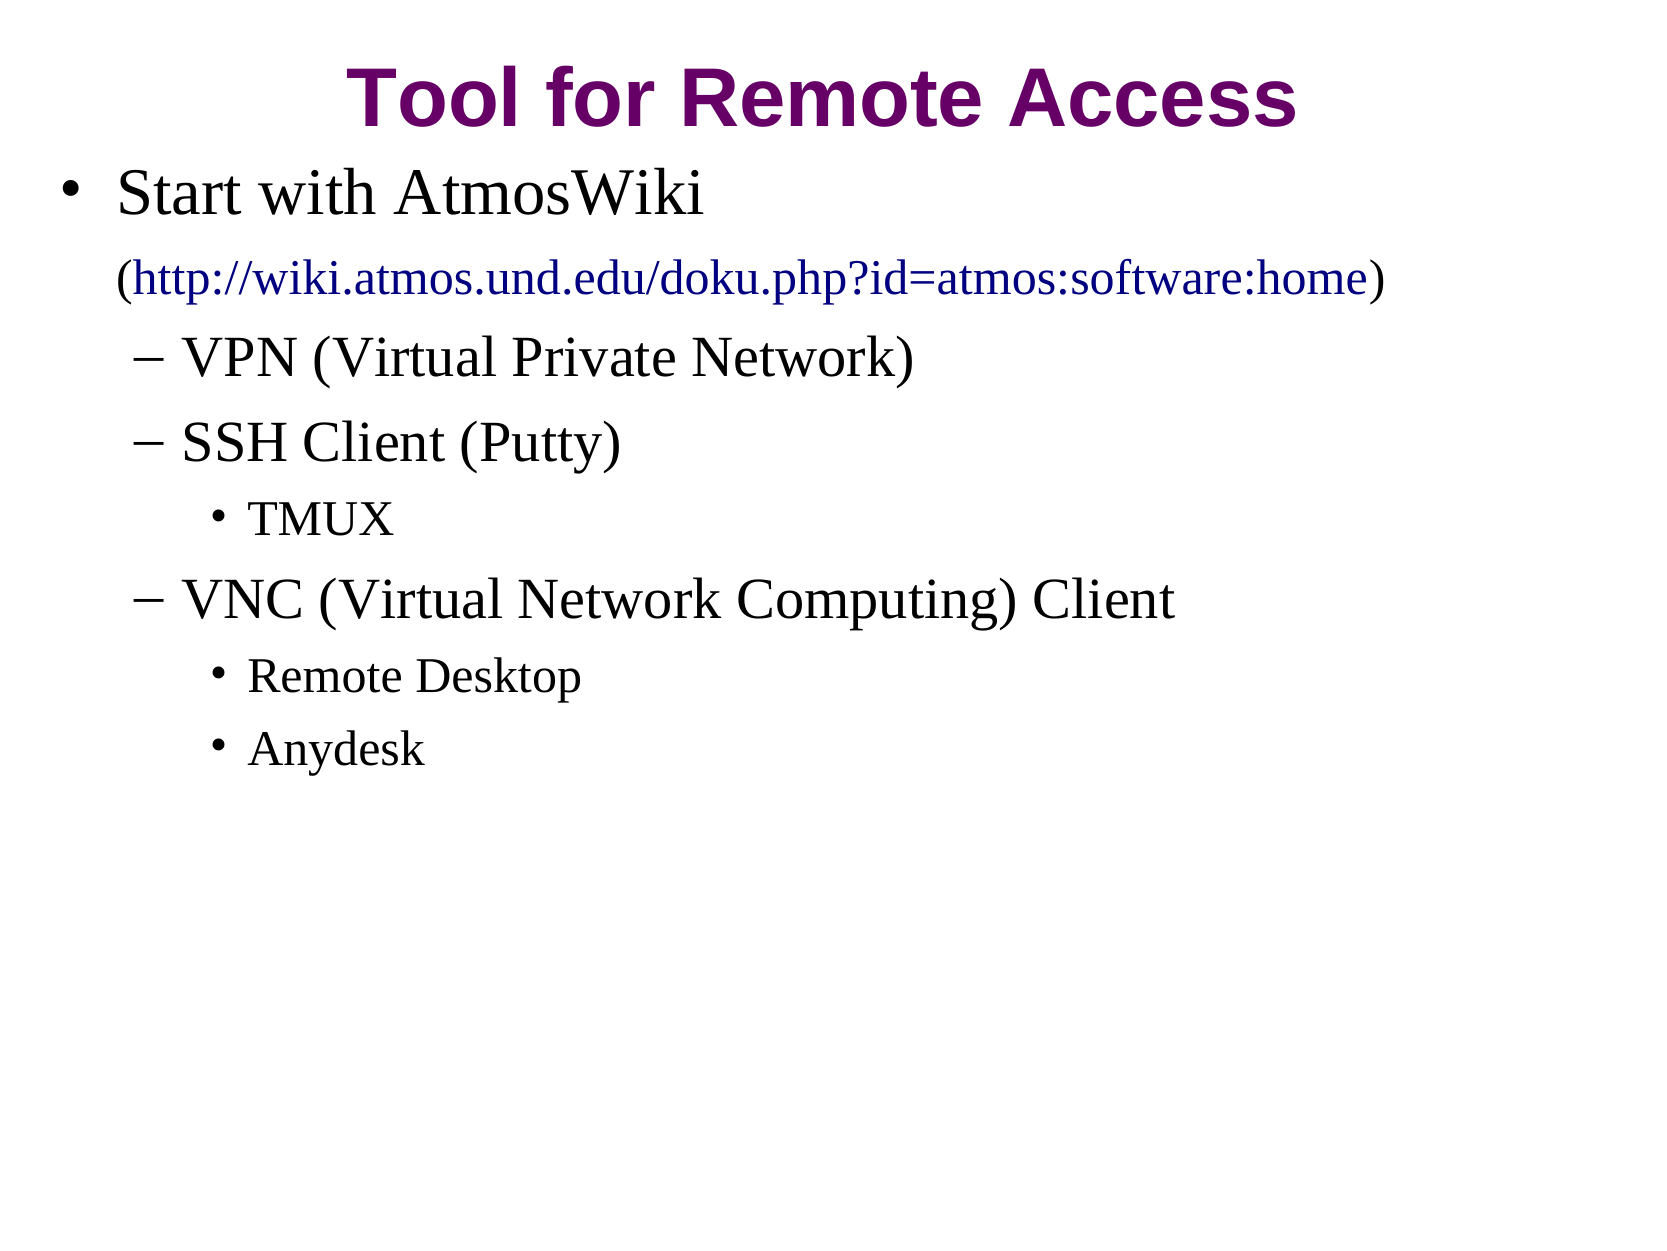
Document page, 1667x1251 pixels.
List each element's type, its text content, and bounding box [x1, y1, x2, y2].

list Start with AtmosWiki (http://wiki.atmos.und.edu/doku.php?id=atmos:software:home) VPN (Virtual Private Network) SSH Client (Putty) TMUX VNC (Virtual Network Computing) Client Remote Desktop Anydesk [45, 139, 1636, 1226]
title Tool for Remote Access [0, 35, 1667, 151]
